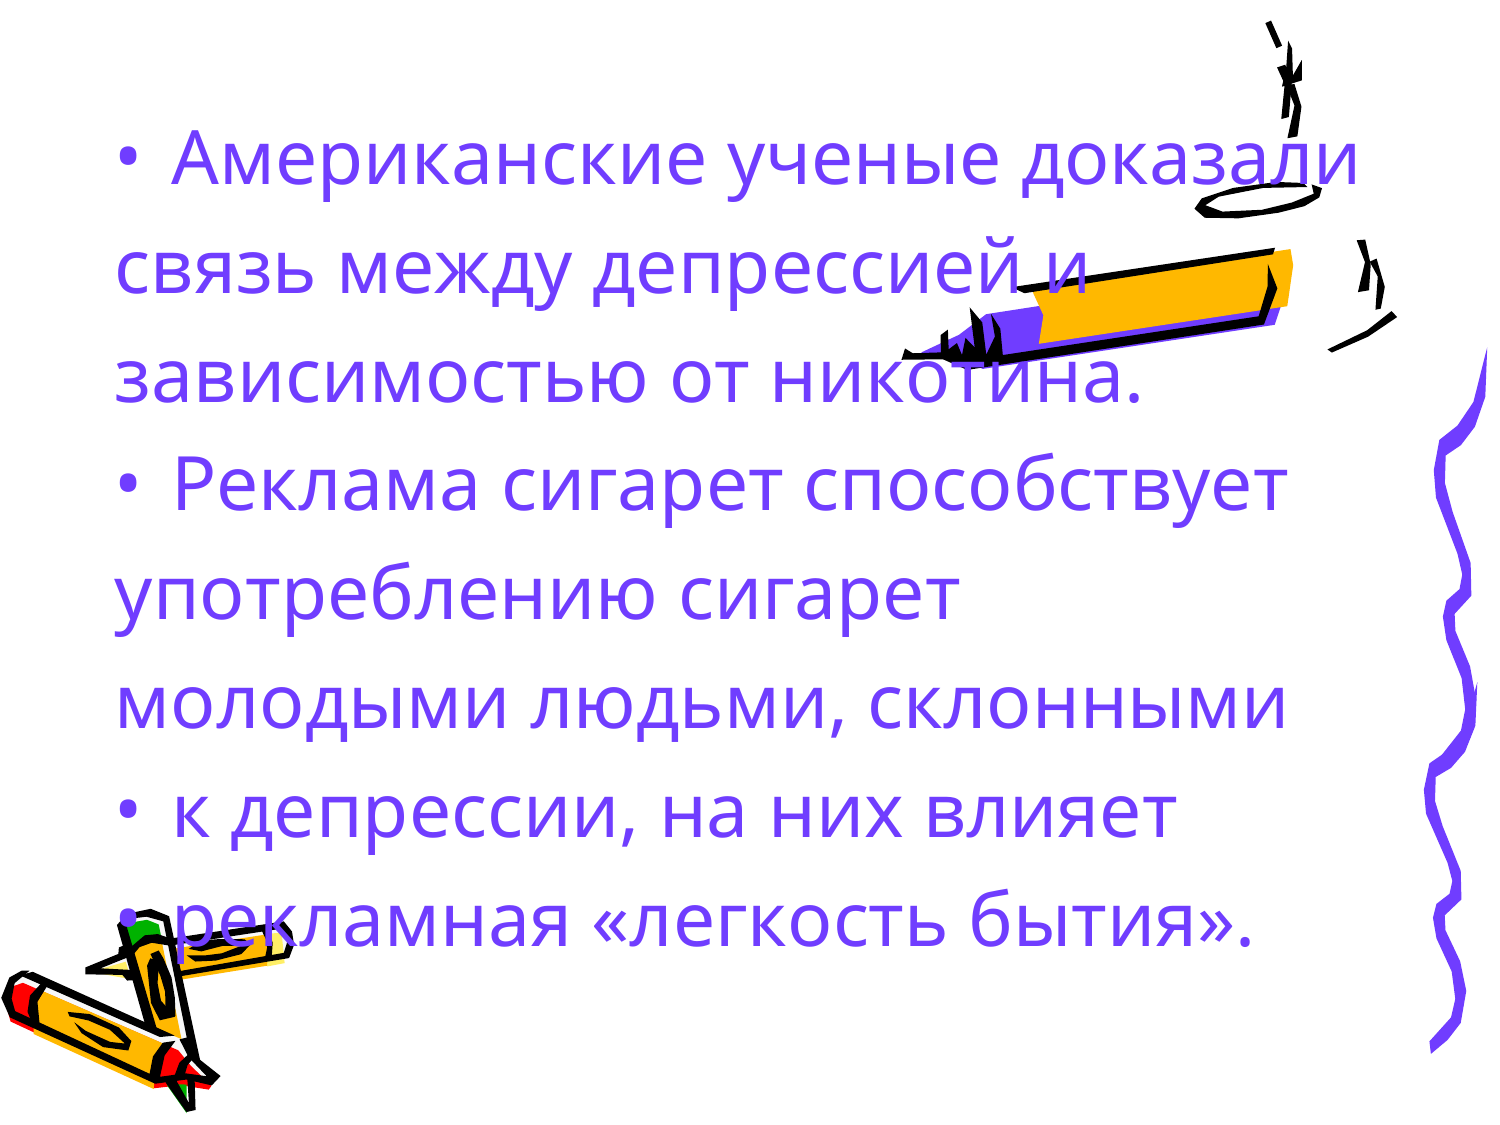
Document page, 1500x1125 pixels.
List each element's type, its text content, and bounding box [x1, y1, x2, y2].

list Американские ученые доказали связь между депрессией и зависимостью от никотина. Реклама сигарет способствует употреблению сигарет молодыми людьми, склонными к депрессии, на них влияет рекламная «легкость бытия». [100, 101, 1401, 977]
